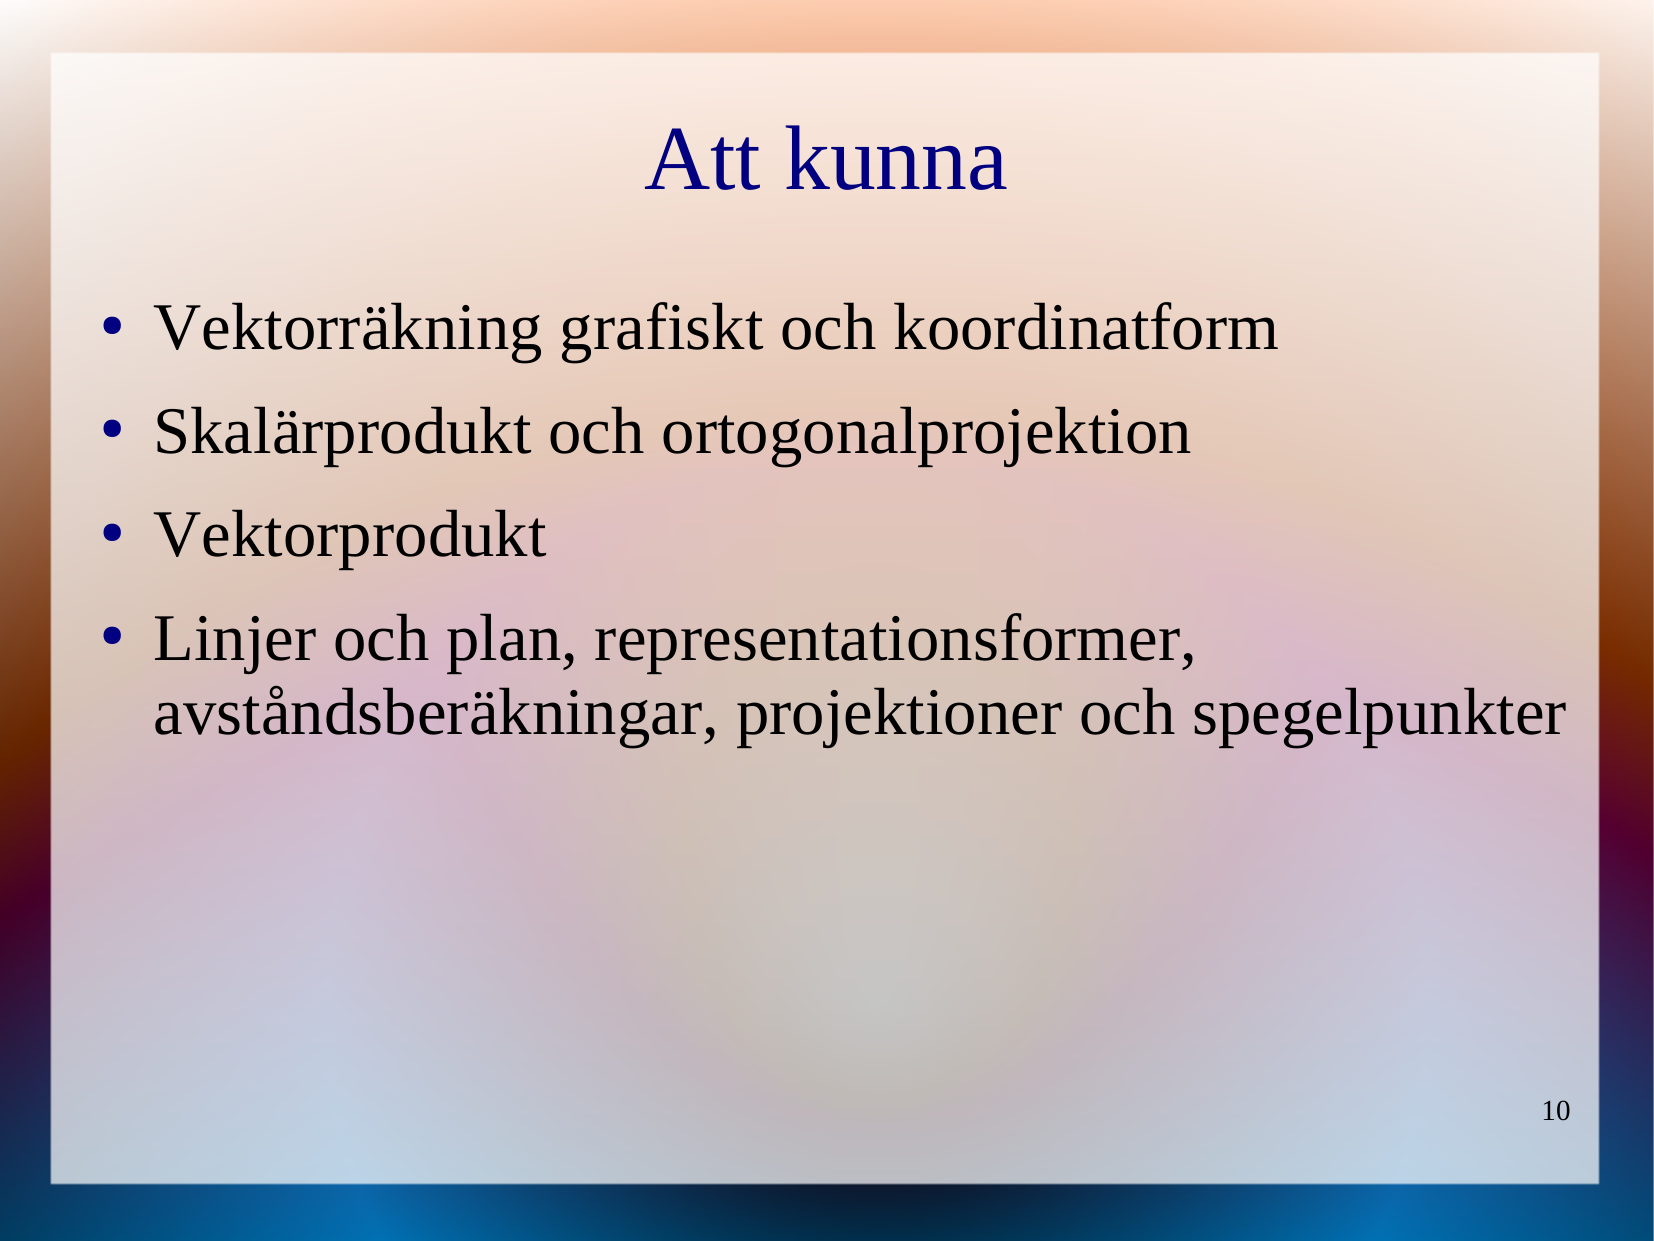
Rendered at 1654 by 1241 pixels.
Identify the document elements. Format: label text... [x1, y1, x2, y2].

title Att kunna [82, 62, 1571, 256]
picture [0, 0, 1654, 1241]
list Vektorräkning grafiskt och koordinatform Skalärprodukt och ortogonalprojektion Vektorprodukt Linjer och plan, representationsformer, avståndsberäkningar, projektioner och spegelpunkter [82, 290, 1571, 1019]
